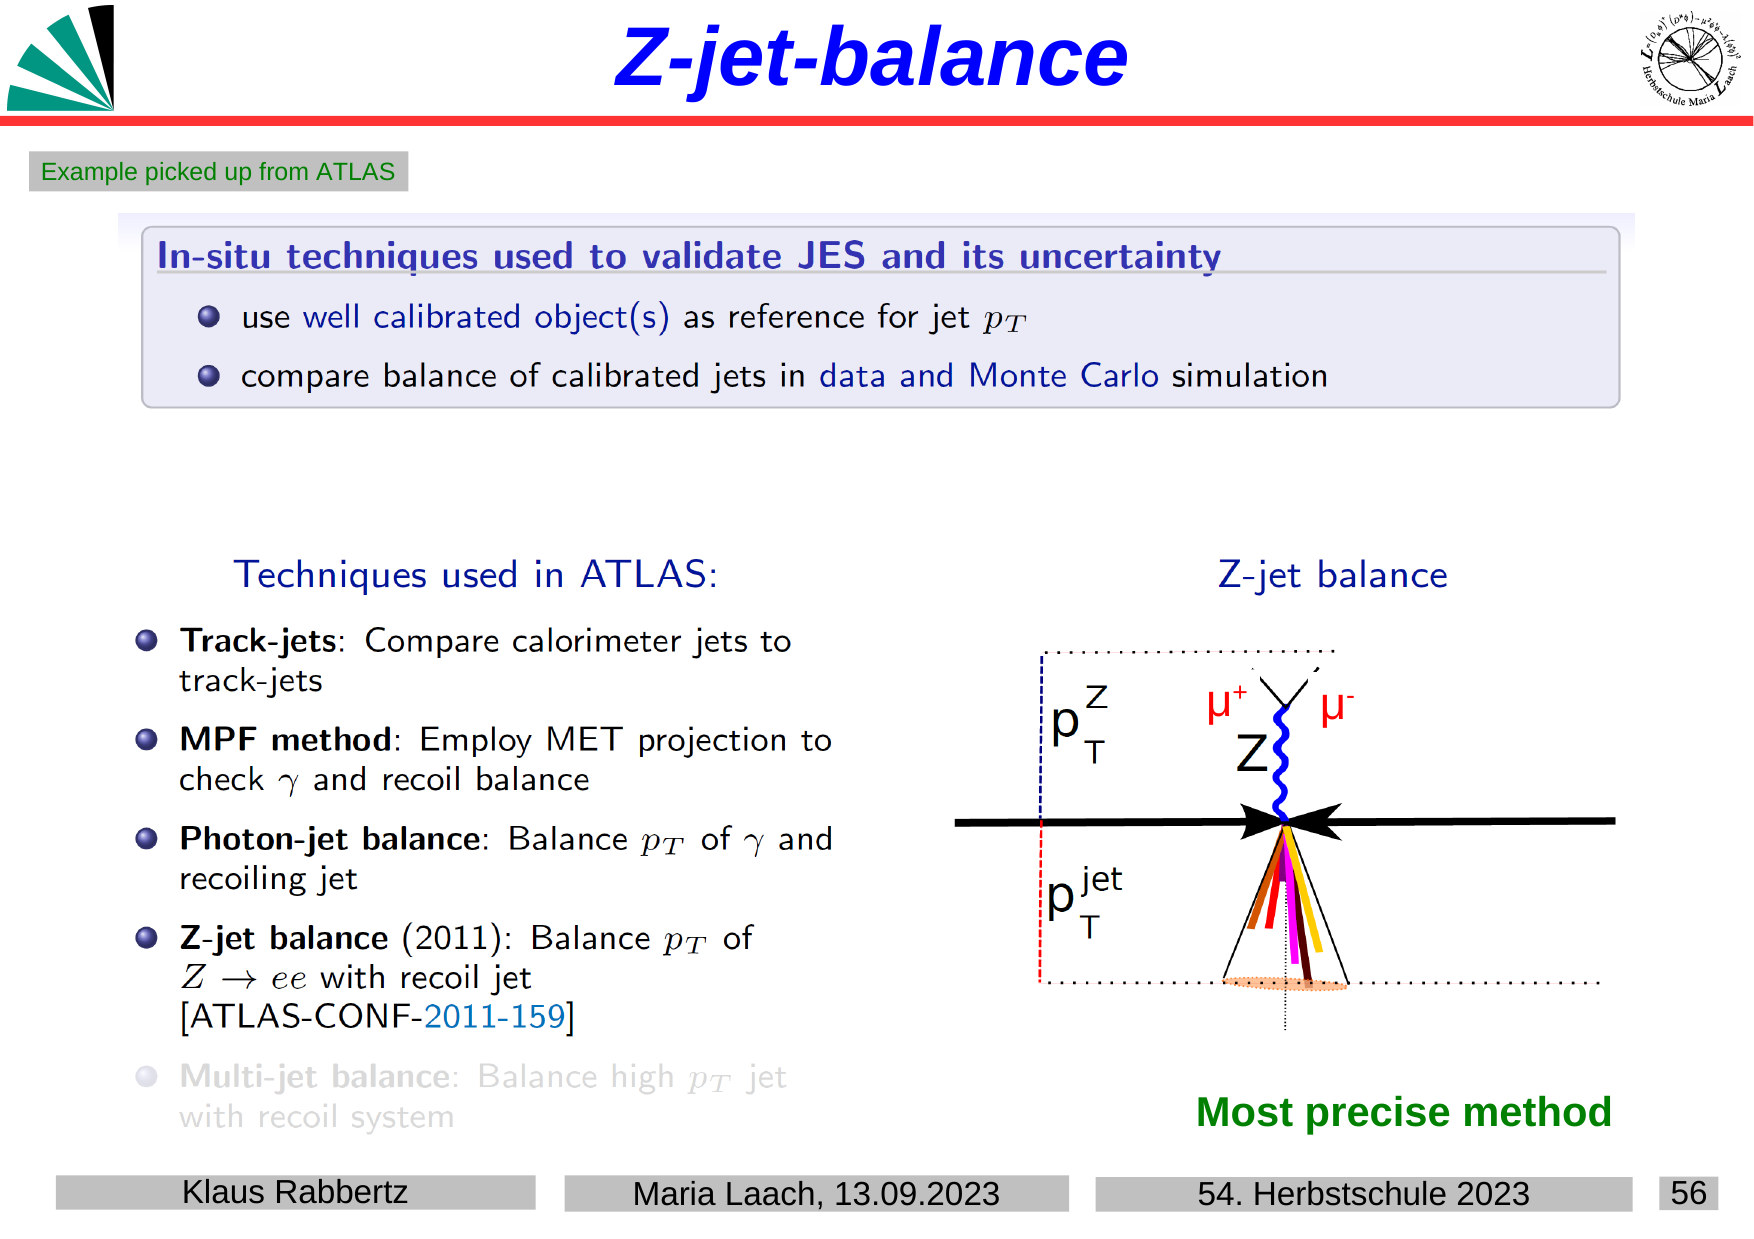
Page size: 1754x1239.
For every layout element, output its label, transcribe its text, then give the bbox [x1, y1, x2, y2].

picture [1641, 11, 1741, 106]
text_box Example picked up from ATLAS [29, 151, 409, 192]
text_box μ- [1307, 672, 1367, 736]
text_box Most precise method [1184, 1083, 1634, 1142]
title Z-jet-balance [129, 0, 1617, 114]
text_box μ+ [1194, 669, 1260, 733]
picture [7, 5, 114, 112]
picture [118, 213, 1635, 1152]
